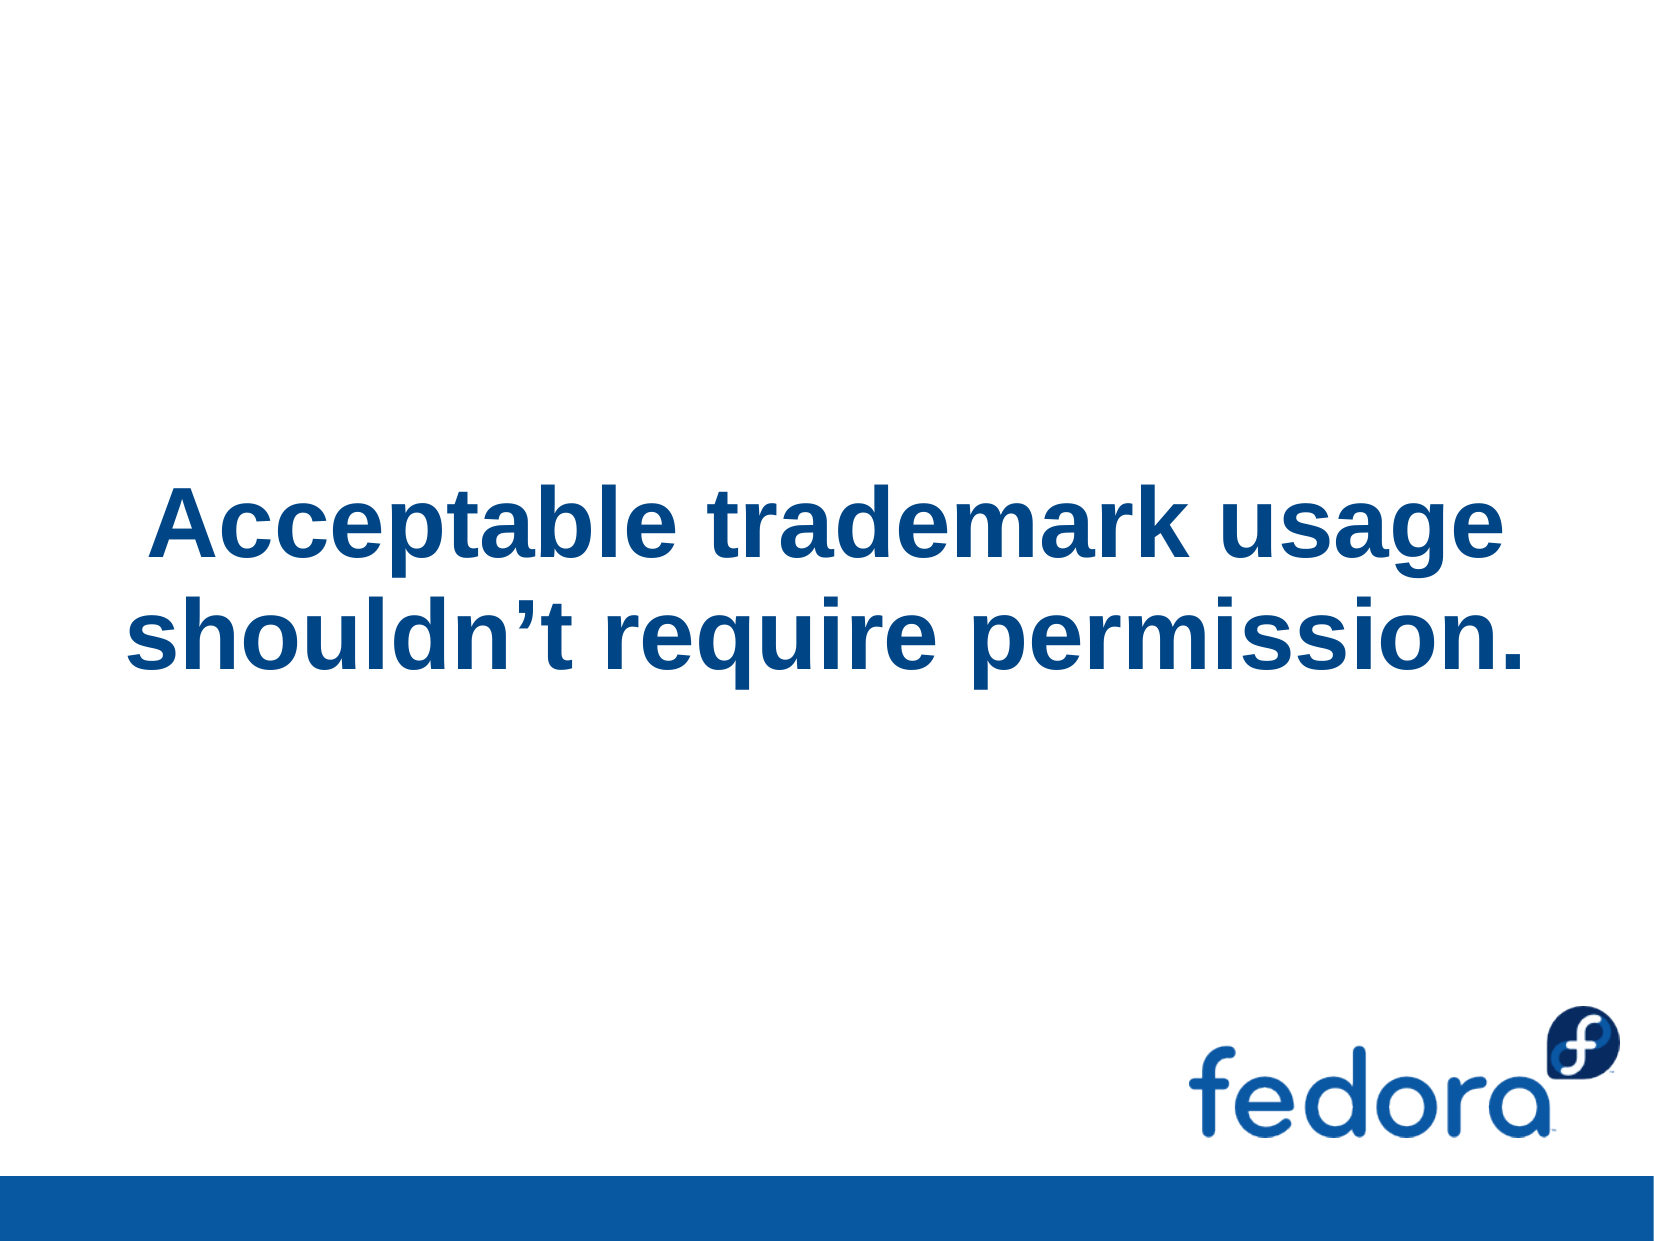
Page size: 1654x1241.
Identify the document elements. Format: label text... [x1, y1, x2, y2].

picture [1189, 1006, 1620, 1138]
title Acceptable trademark usage shouldn’t require permission. [82, 49, 1571, 1109]
picture [0, 1176, 1654, 1241]
